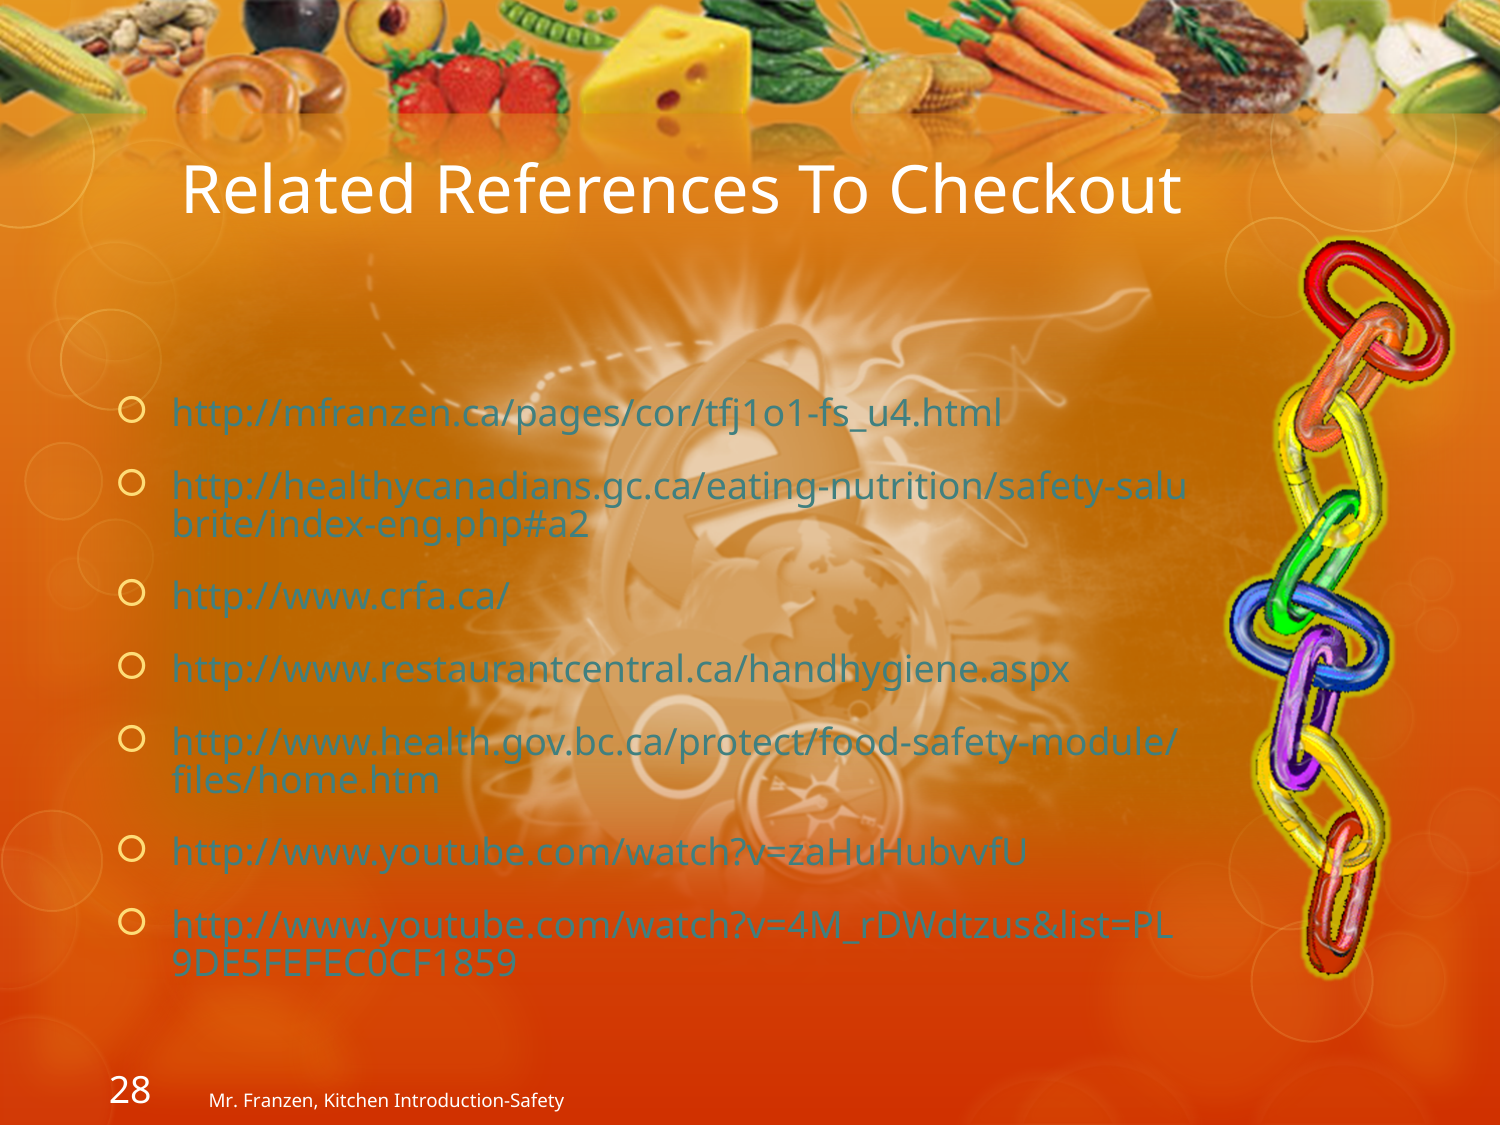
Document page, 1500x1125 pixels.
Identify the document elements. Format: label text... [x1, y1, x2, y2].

title Related References To Checkout [165, 110, 1335, 263]
text_box <number> [93, 1058, 194, 1119]
picture [0, 0, 1500, 1125]
text_box Mr. Franzen, Kitchen Introduction-Safety [194, 1058, 1057, 1119]
list http://mfranzen.ca/pages/cor/tfj1o1-fs_u4.html http://healthycanadians.gc.ca/eating-nutrition/safety-salubrite/index-eng.php#a2 http://www.crfa.ca/ http://www.restaurantcentral.ca/handhygiene.aspx http://www.health.gov.bc.ca/protect/food-safety-module/files/home.htm http://www.youtube.com/watch?v=zaHuHubvvfU http://www.youtube.com/watch?v=4M_rDWdtzus&list=PL9DE5FEFEC0CF1859 [100, 278, 1211, 988]
